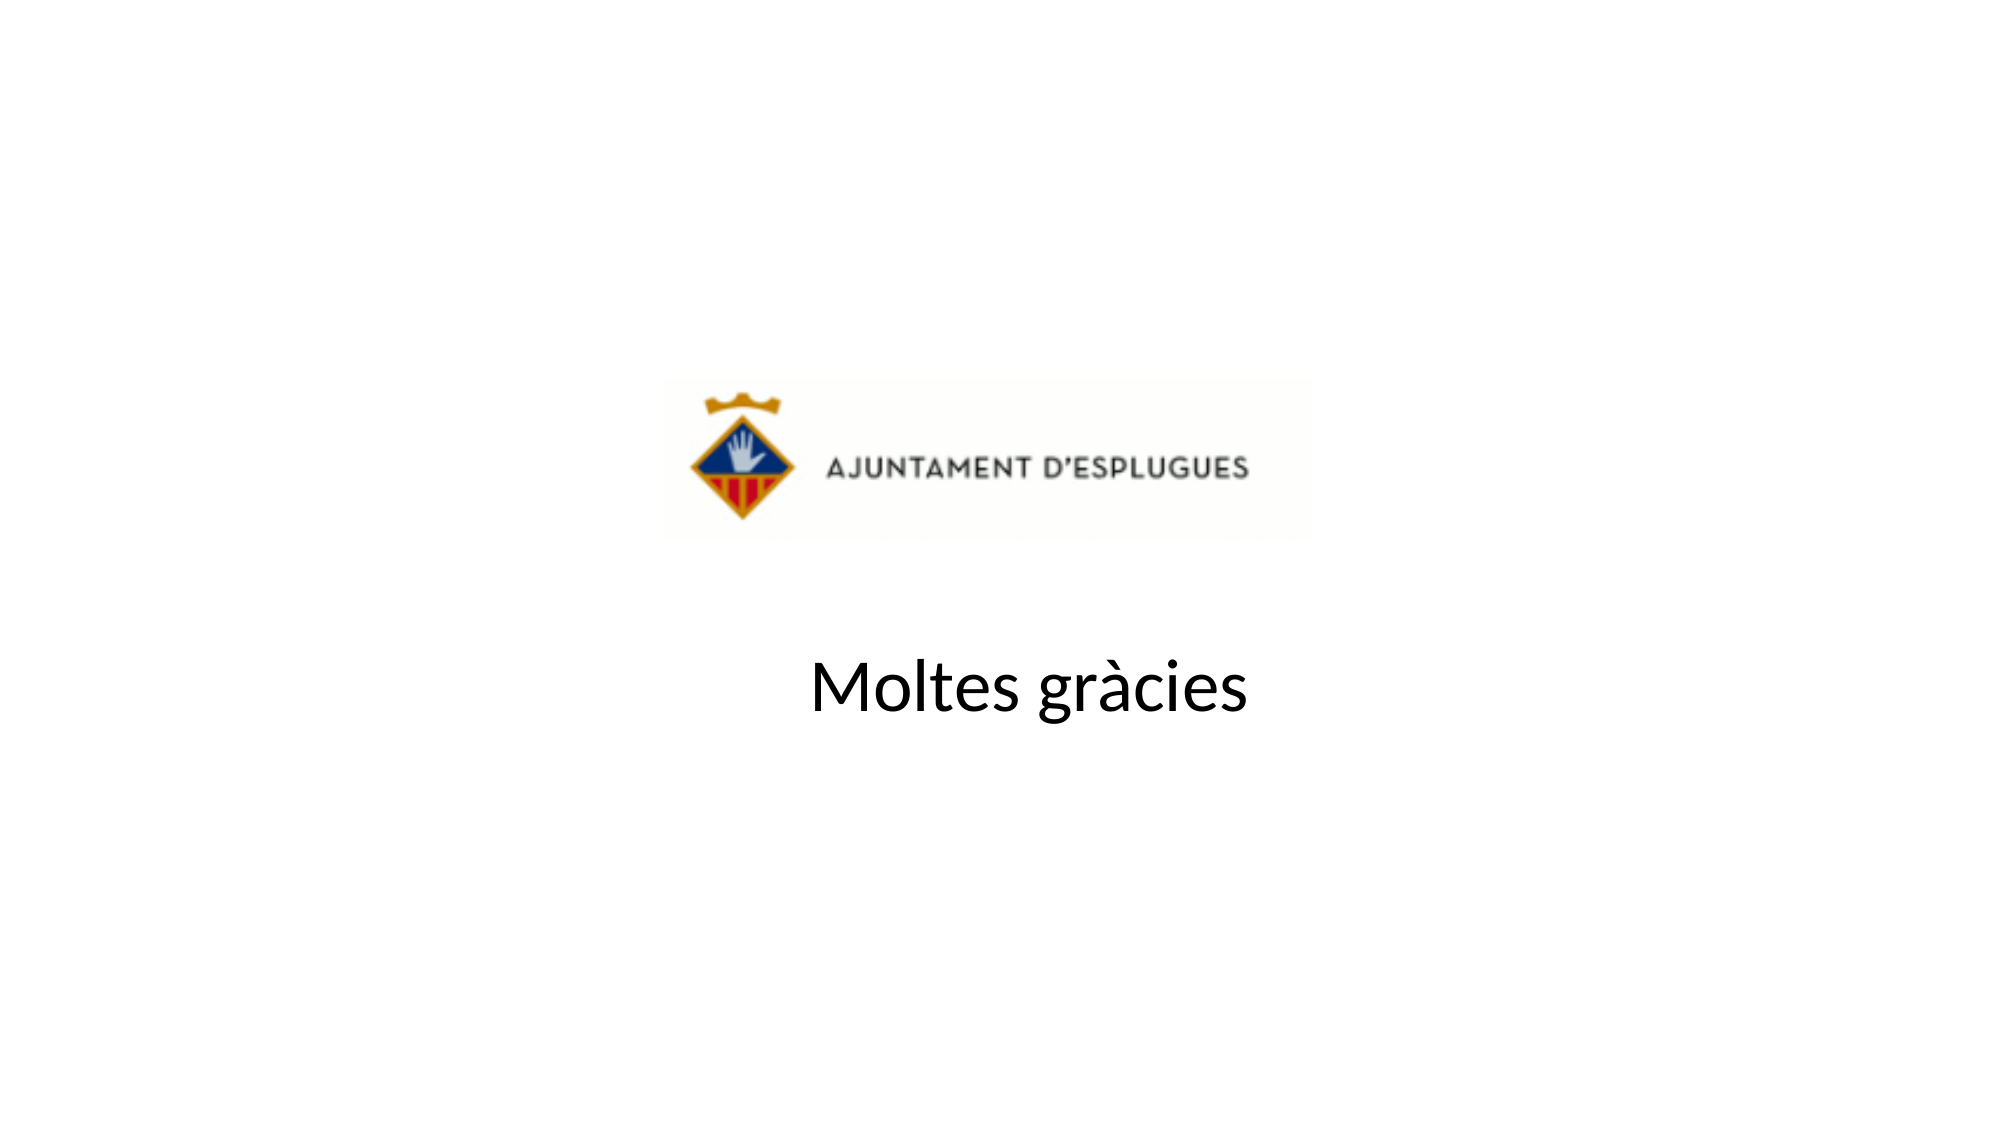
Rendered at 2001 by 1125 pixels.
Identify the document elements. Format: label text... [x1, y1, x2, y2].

picture [664, 379, 1313, 539]
text_box Moltes gràcies [794, 629, 1270, 736]
